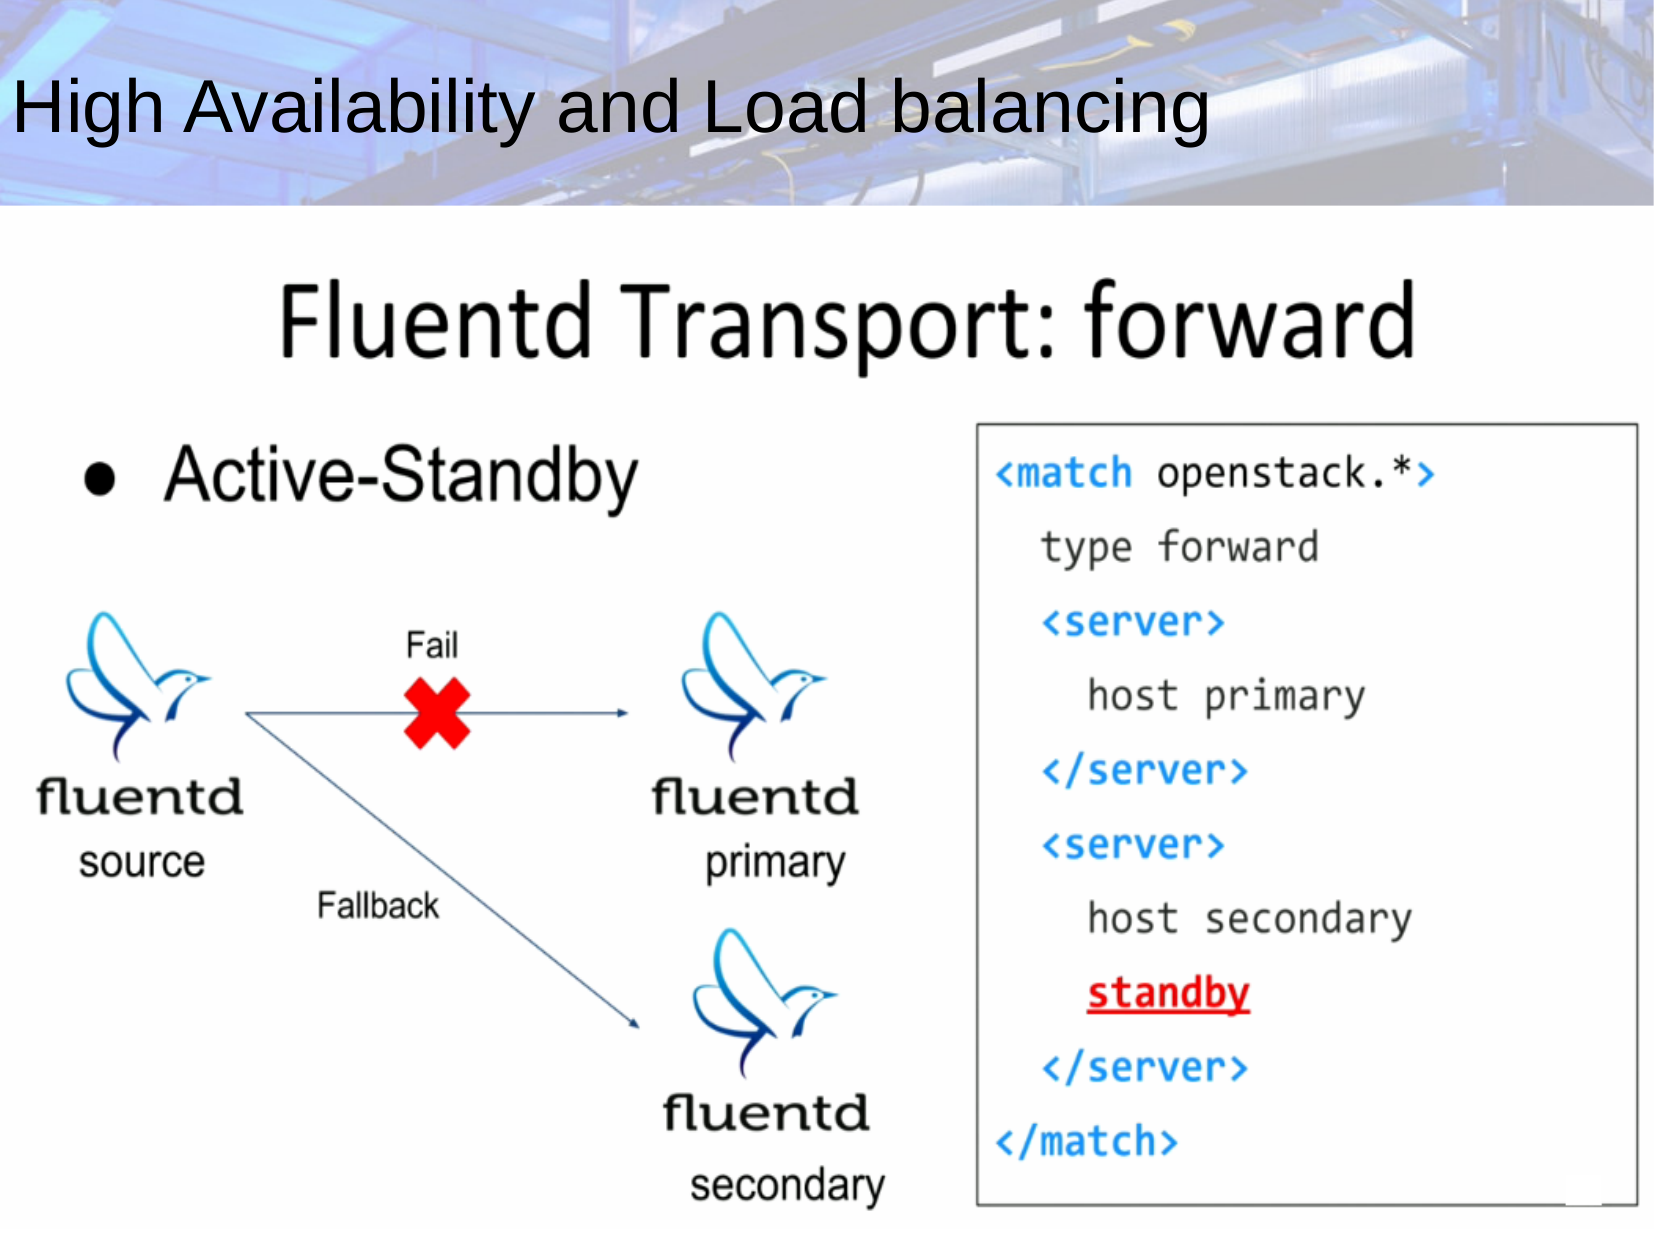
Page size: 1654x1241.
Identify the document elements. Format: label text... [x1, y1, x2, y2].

picture [0, 0, 1654, 1241]
title High Availability and Load balancing [11, 2, 1501, 210]
